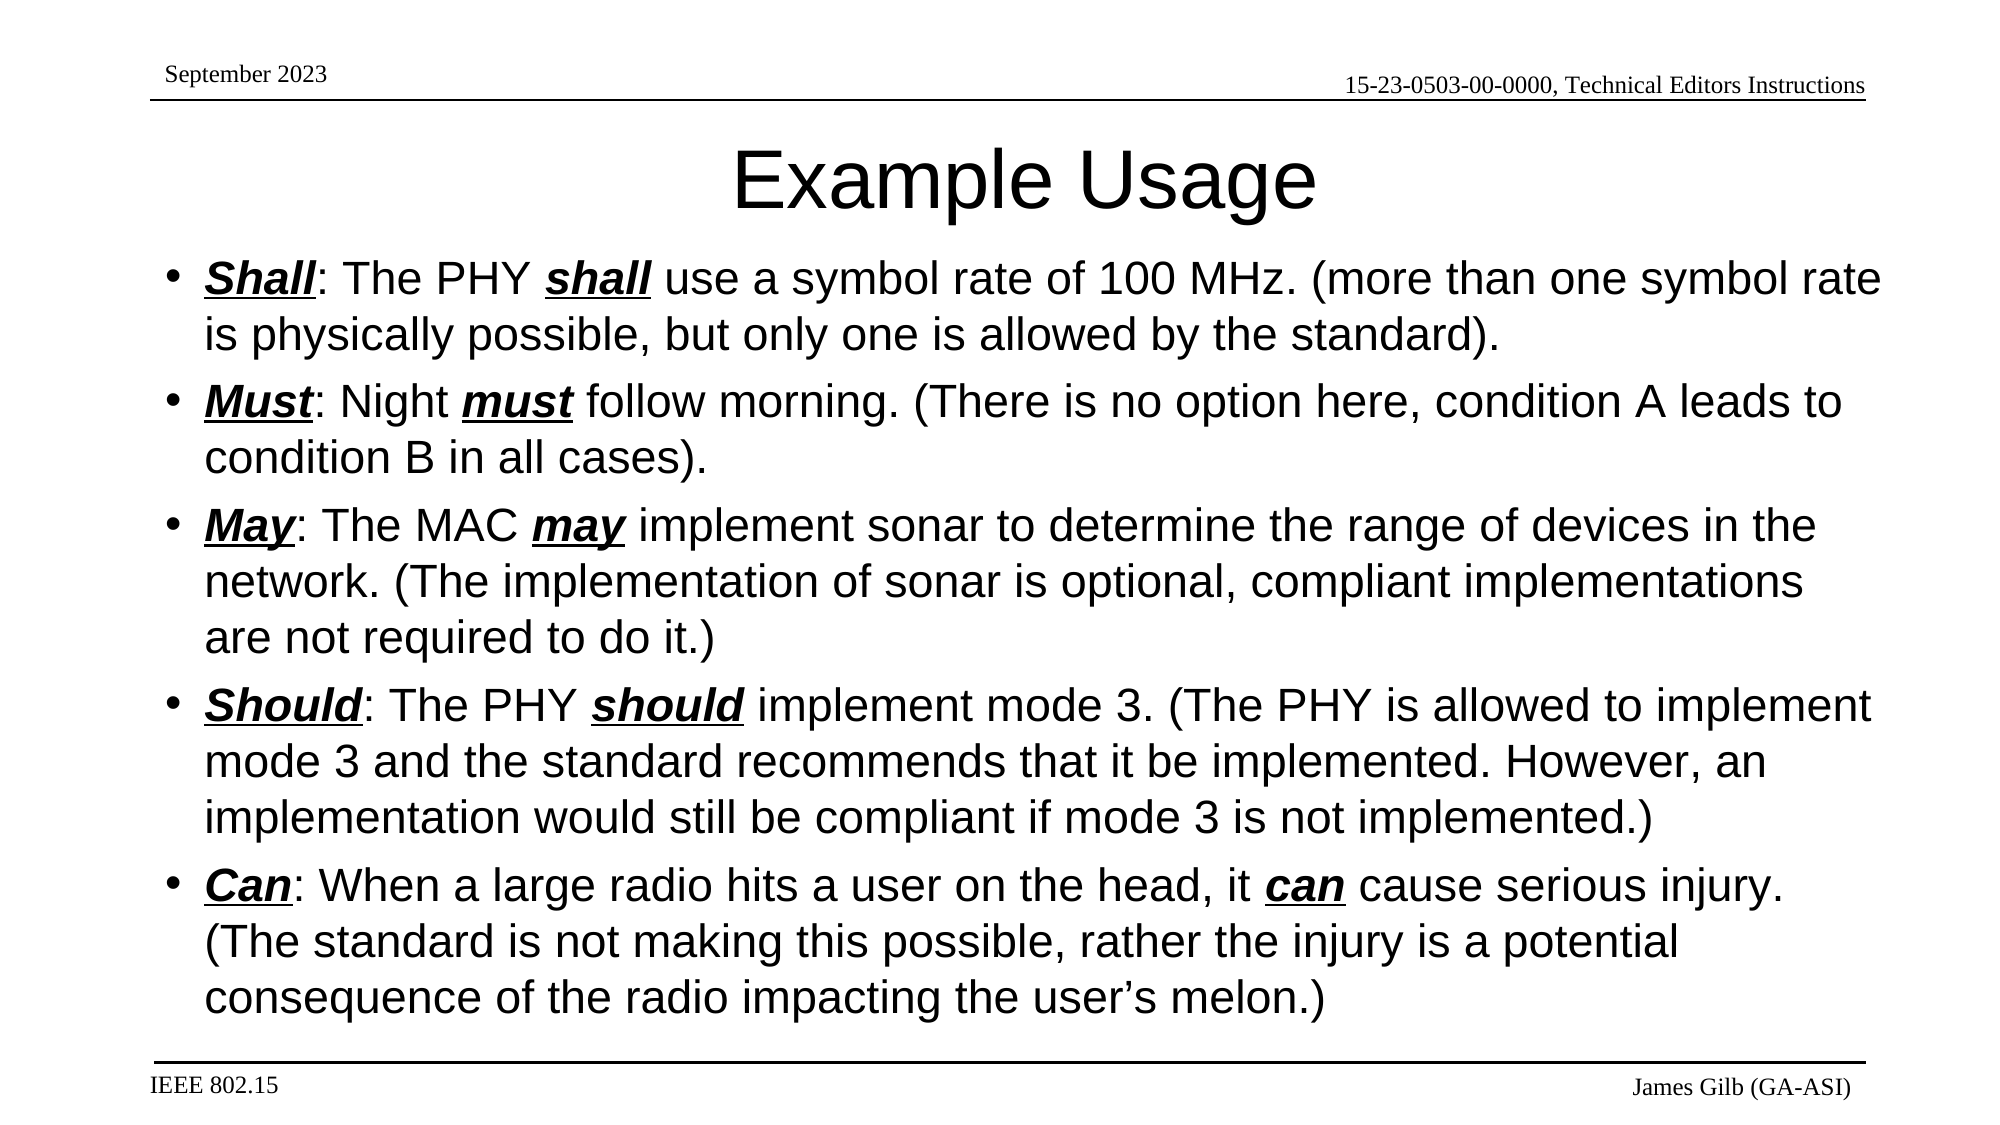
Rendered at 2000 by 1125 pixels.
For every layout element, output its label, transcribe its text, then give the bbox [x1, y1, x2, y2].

title Example Usage [149, 112, 1900, 238]
list Shall: The PHY shall use a symbol rate of 100 MHz. (more than one symbol rate is physically possible, but only one is allowed by the standard). Must: Night must follow morning. (There is no option here, condition A leads to condition B in all cases). May: The MAC may implement sonar to determine the range of devices in the network. (The implementation of sonar is optional, compliant implementations are not required to do it.) Should: The PHY should implement mode 3. (The PHY is allowed to implement mode 3 and the standard recommends that it be implemented. However, an implementation would still be compliant if mode 3 is not implemented.) Can: When a large radio hits a user on the head, it can cause serious injury. (The standard is not making this possible, rather the injury is a potential consequence of the radio impacting the user’s melon.) [150, 239, 1900, 1051]
